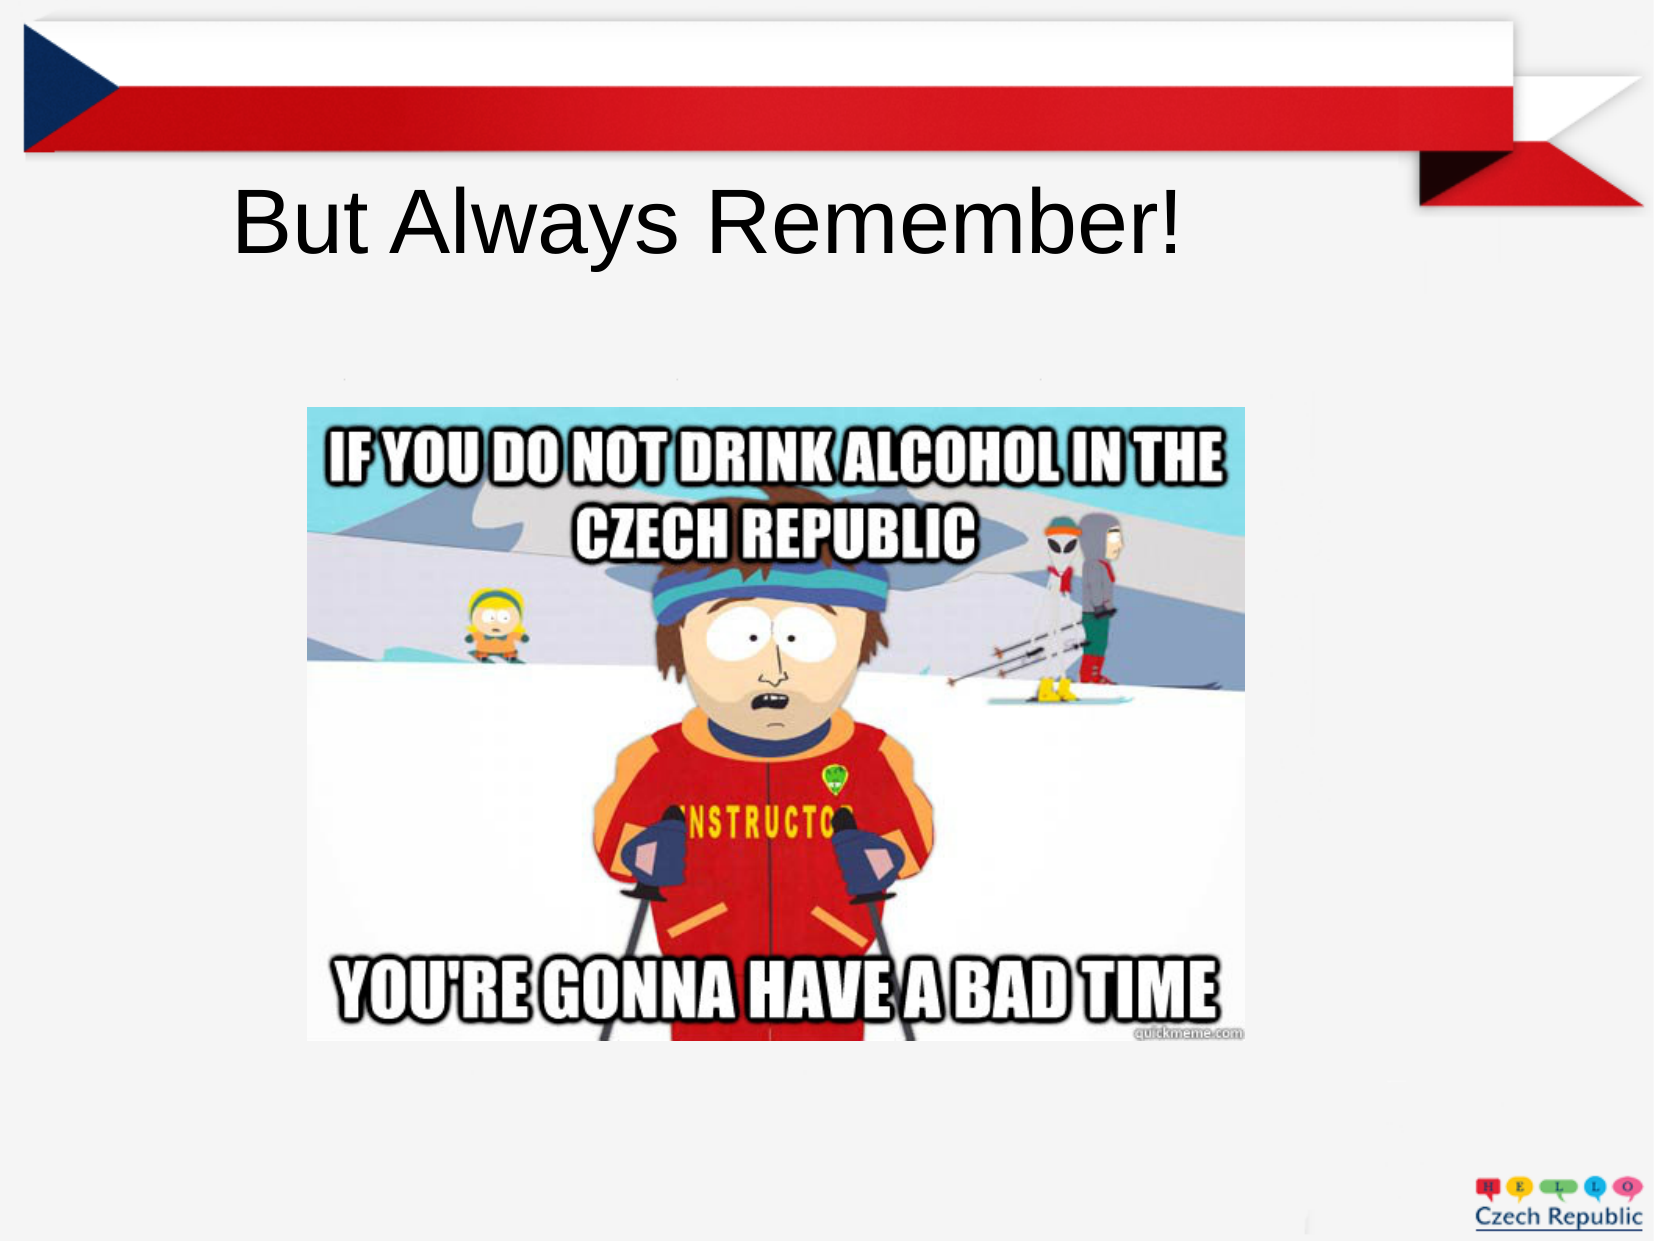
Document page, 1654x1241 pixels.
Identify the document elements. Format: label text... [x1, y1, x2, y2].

picture [0, 0, 1654, 1241]
title But Always Remember! [0, 118, 1453, 326]
